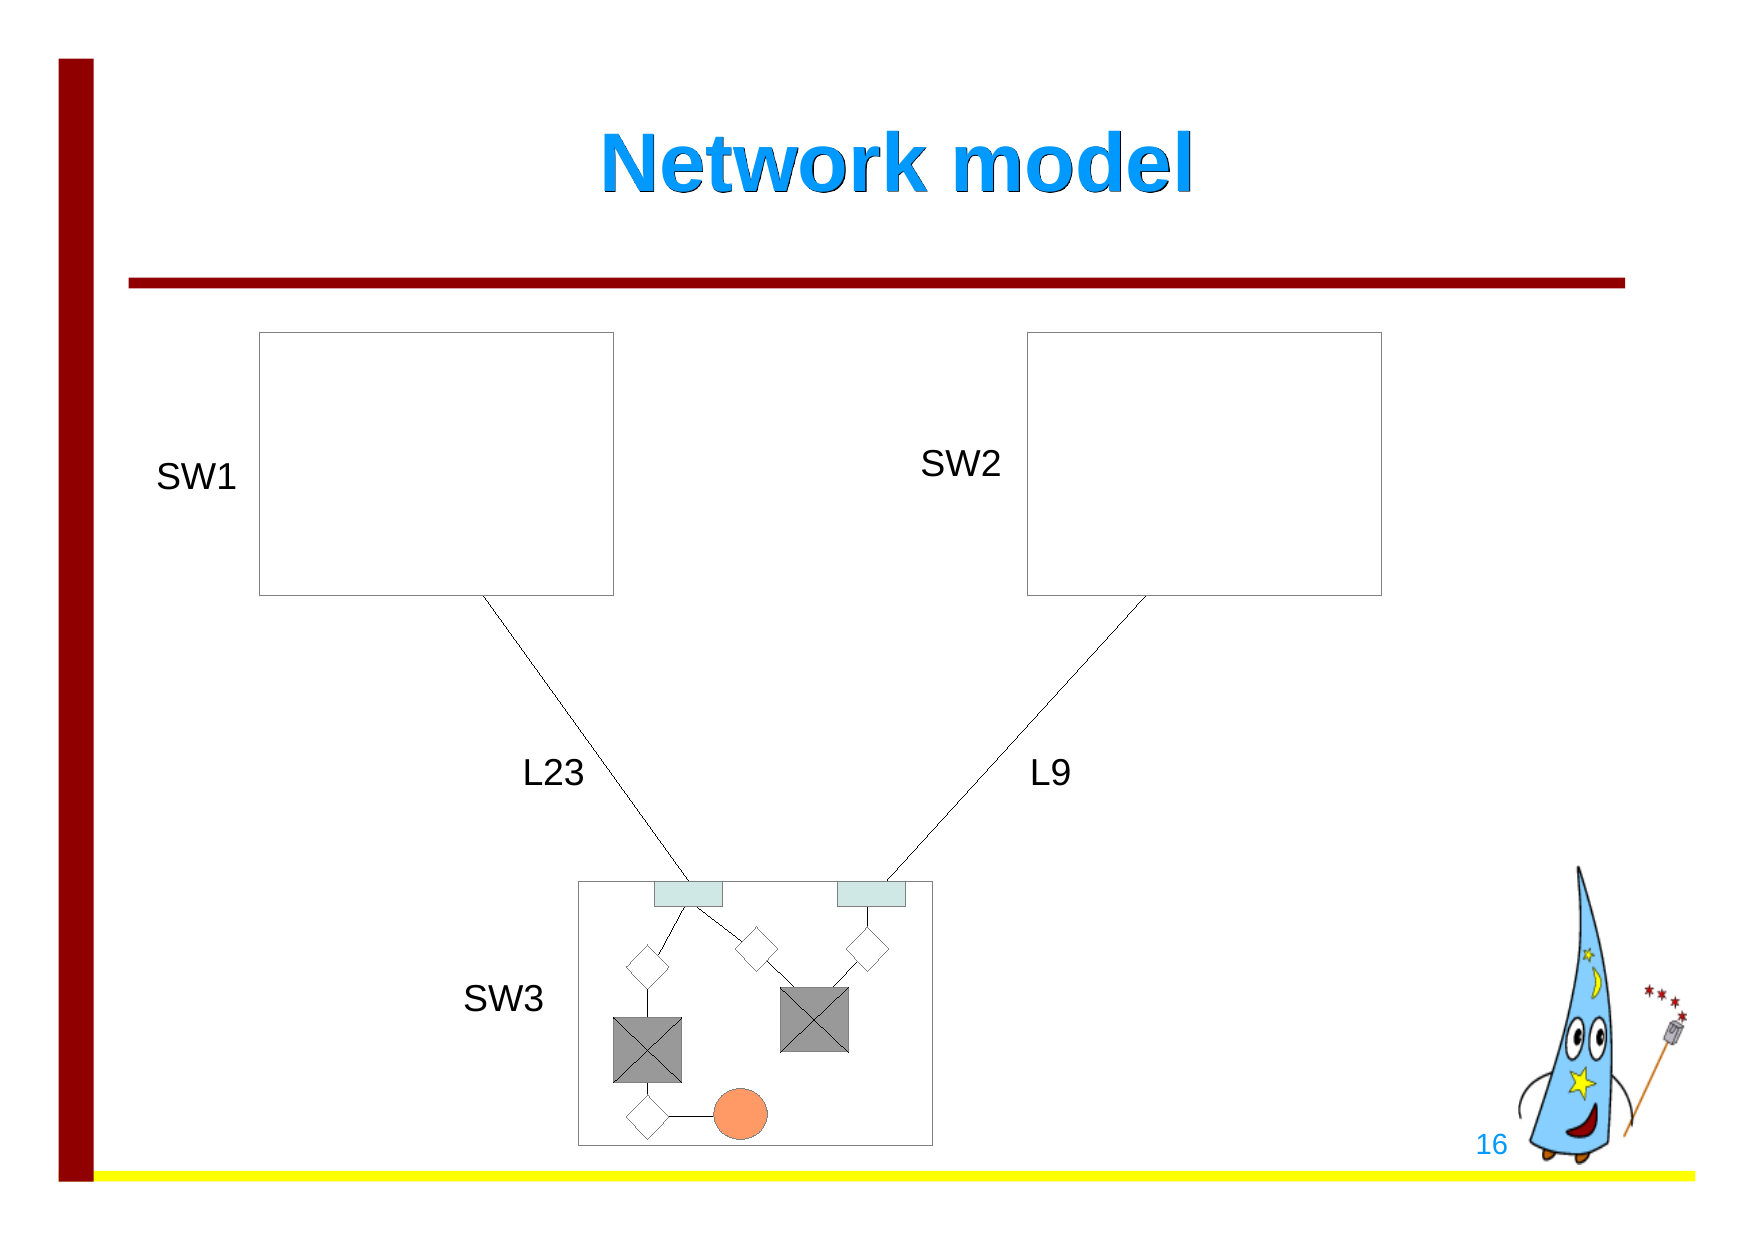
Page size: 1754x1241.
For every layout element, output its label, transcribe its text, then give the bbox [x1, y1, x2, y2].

text_box [626, 1094, 669, 1140]
text_box [846, 926, 889, 972]
picture [1518, 865, 1687, 1165]
text_box SW3 [448, 970, 614, 1028]
text_box [837, 881, 906, 907]
text_box [613, 1017, 682, 1083]
text_box SW2 [905, 434, 1036, 492]
text_box L9 [1015, 743, 1193, 815]
text_box [654, 881, 723, 907]
text_box [735, 926, 778, 972]
text_box L23 [507, 743, 720, 801]
text_box [780, 987, 849, 1052]
text_box [626, 944, 669, 989]
text_box SW1 [141, 448, 295, 506]
title Network model [152, 74, 1643, 252]
text_box [713, 1088, 768, 1140]
